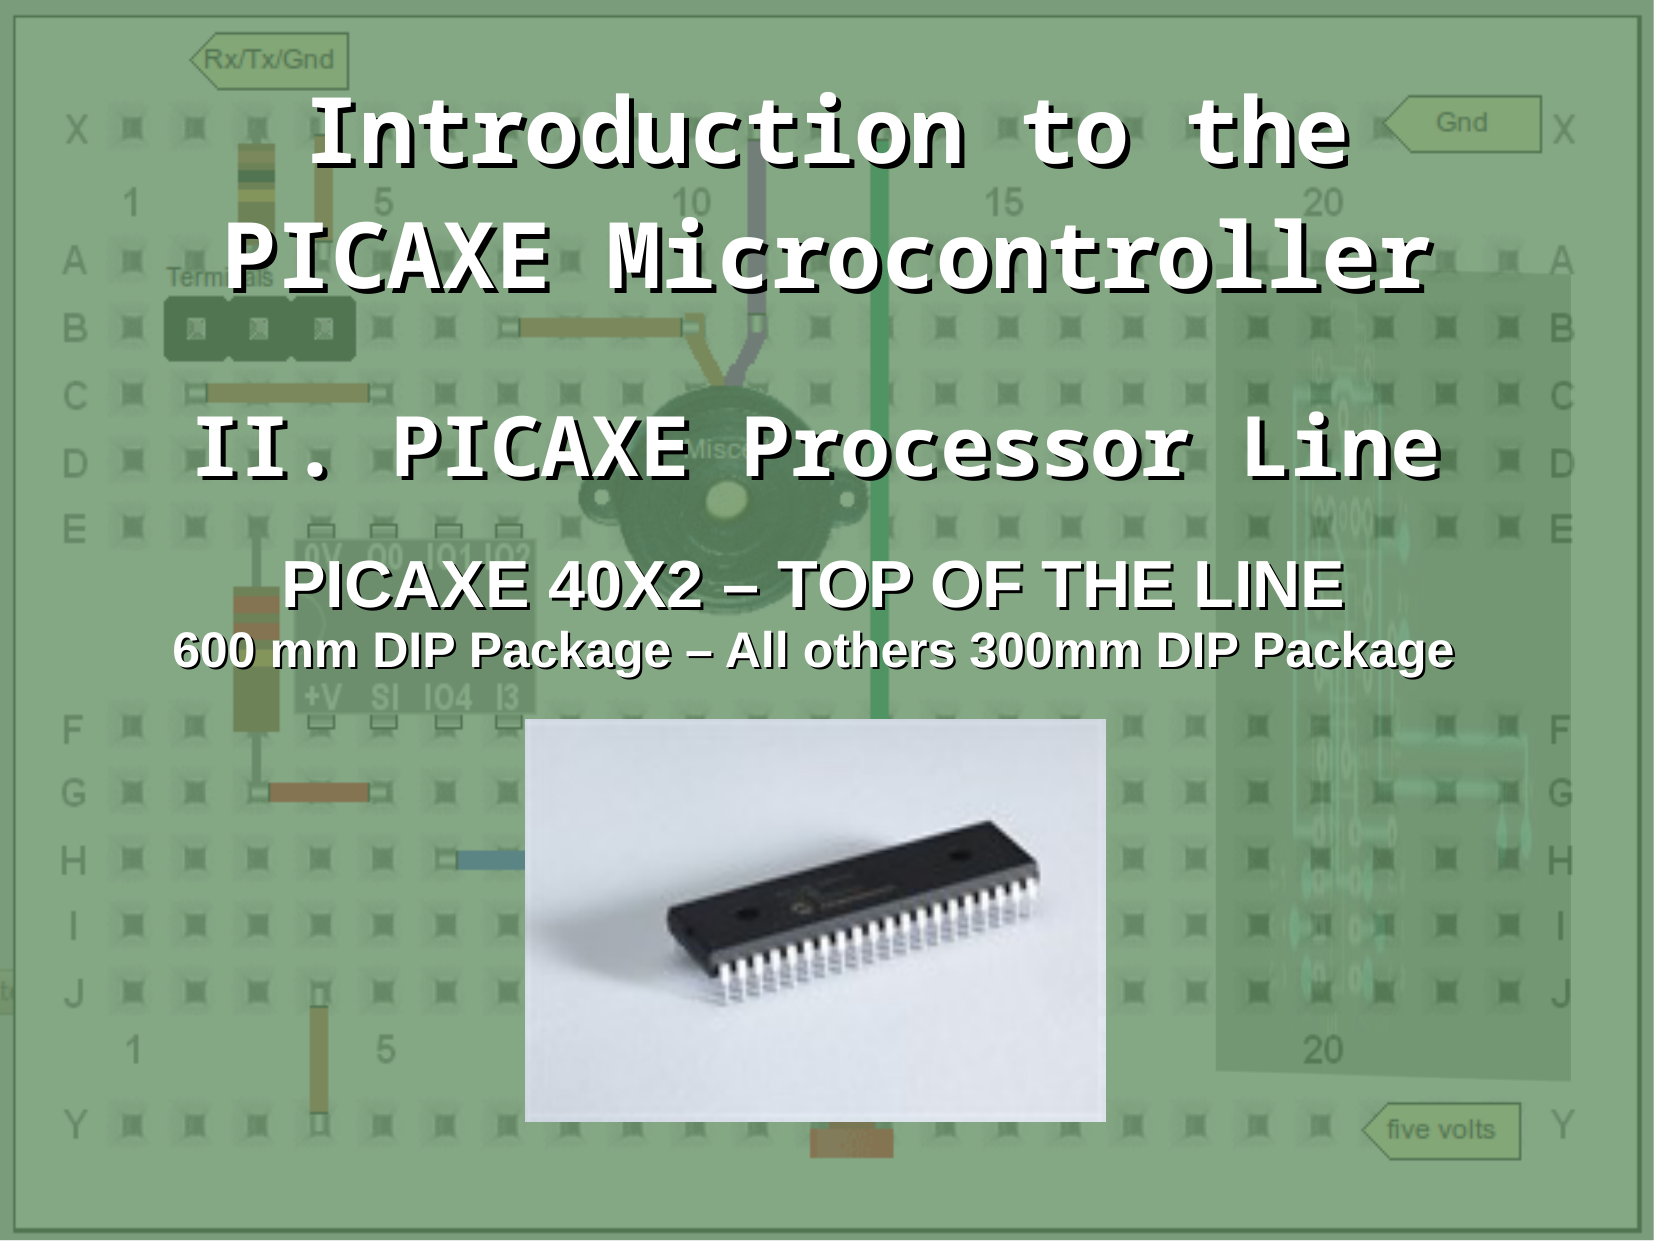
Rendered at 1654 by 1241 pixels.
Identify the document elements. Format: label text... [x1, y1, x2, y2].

title Introduction to the PICAXE Microcontroller [82, 75, 1571, 306]
subtitle II. PICAXE Processor Line [71, 406, 1561, 1153]
text_box PICAXE 40X2 – TOP OF THE LINE 600 mm DIP Package – All others 300mm DIP Package [157, 540, 1471, 687]
picture [0, 0, 1654, 1241]
